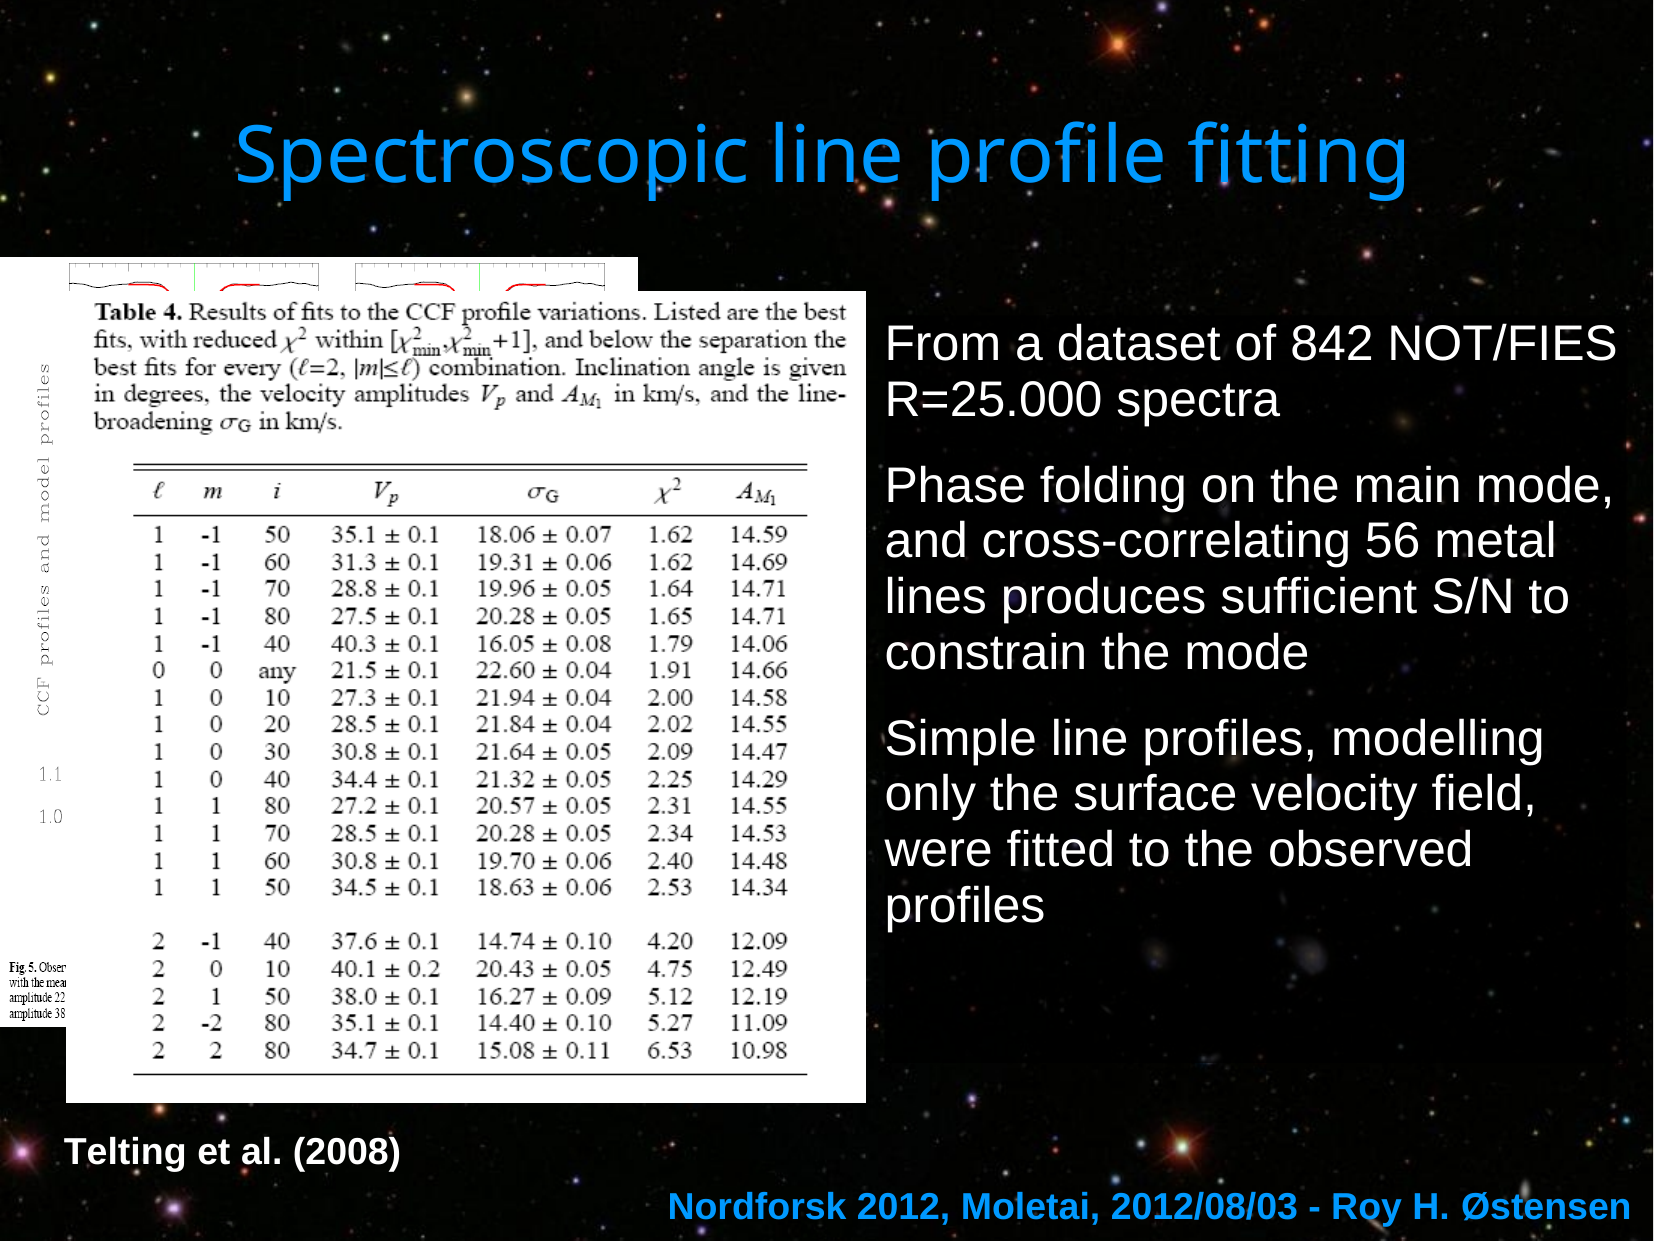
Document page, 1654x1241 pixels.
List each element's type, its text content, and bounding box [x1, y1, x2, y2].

list From a dataset of 842 NOT/FIES R=25.000 spectra Phase folding on the main mode, and cross-correlating 56 metal lines produces sufficient S/N to constrain the mode Simple line profiles, modelling only the surface velocity field, were fitted to the observed profiles [884, 315, 1627, 1063]
text_box Telting et al. (2008) [63, 1130, 423, 1176]
title Spectroscopic line profile fitting [117, 86, 1529, 218]
picture [0, 0, 1654, 1241]
